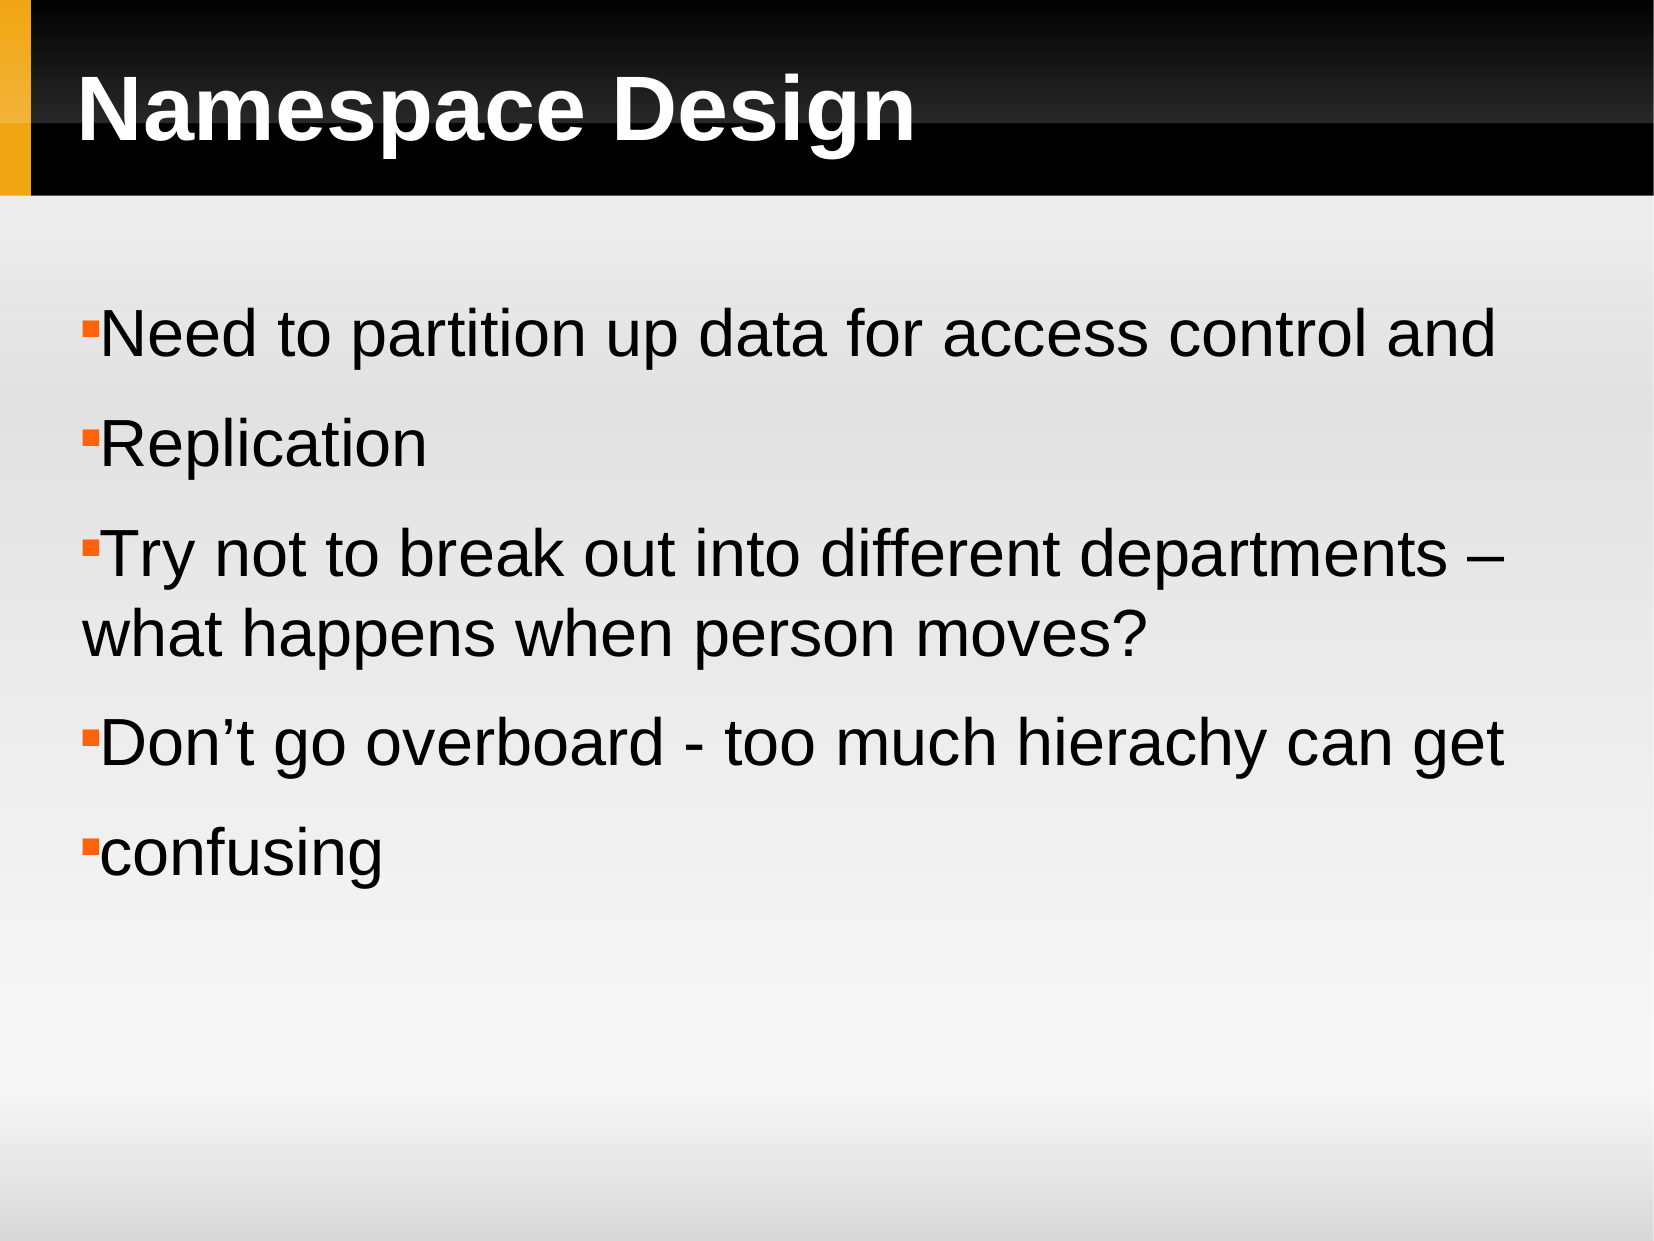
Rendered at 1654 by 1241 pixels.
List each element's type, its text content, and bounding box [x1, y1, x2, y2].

list Need to partition up data for access control and Replication Try not to break out into different departments – what happens when person moves? Don’t go overboard - too much hierachy can get confusing [82, 290, 1571, 1094]
title Namespace Design [76, 7, 1565, 200]
